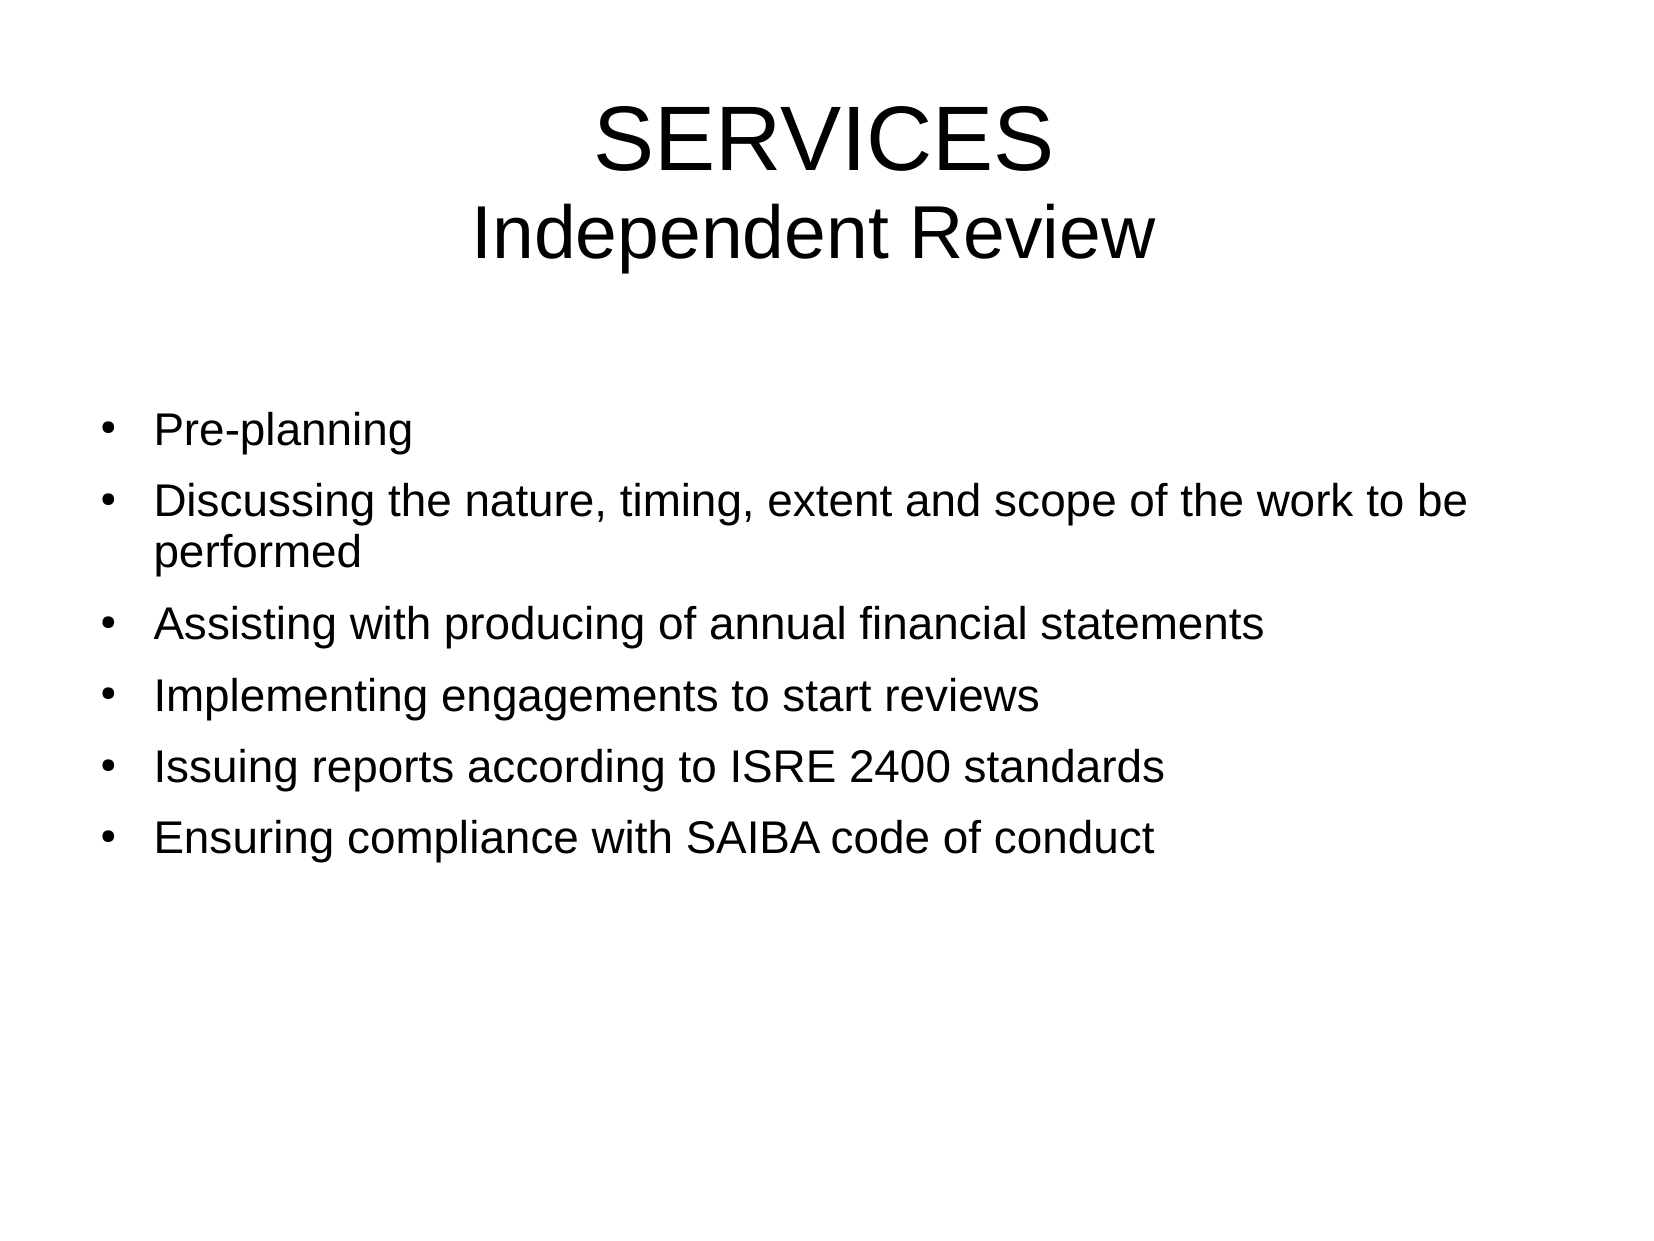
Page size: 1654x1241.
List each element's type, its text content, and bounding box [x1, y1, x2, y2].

list Pre-planning Discussing the nature, timing, extent and scope of the work to be performed Assisting with producing of annual financial statements Implementing engagements to start reviews Issuing reports according to ISRE 2400 standards Ensuring compliance with SAIBA code of conduct [82, 332, 1571, 1052]
title SERVICES Independent Review [80, 77, 1569, 285]
